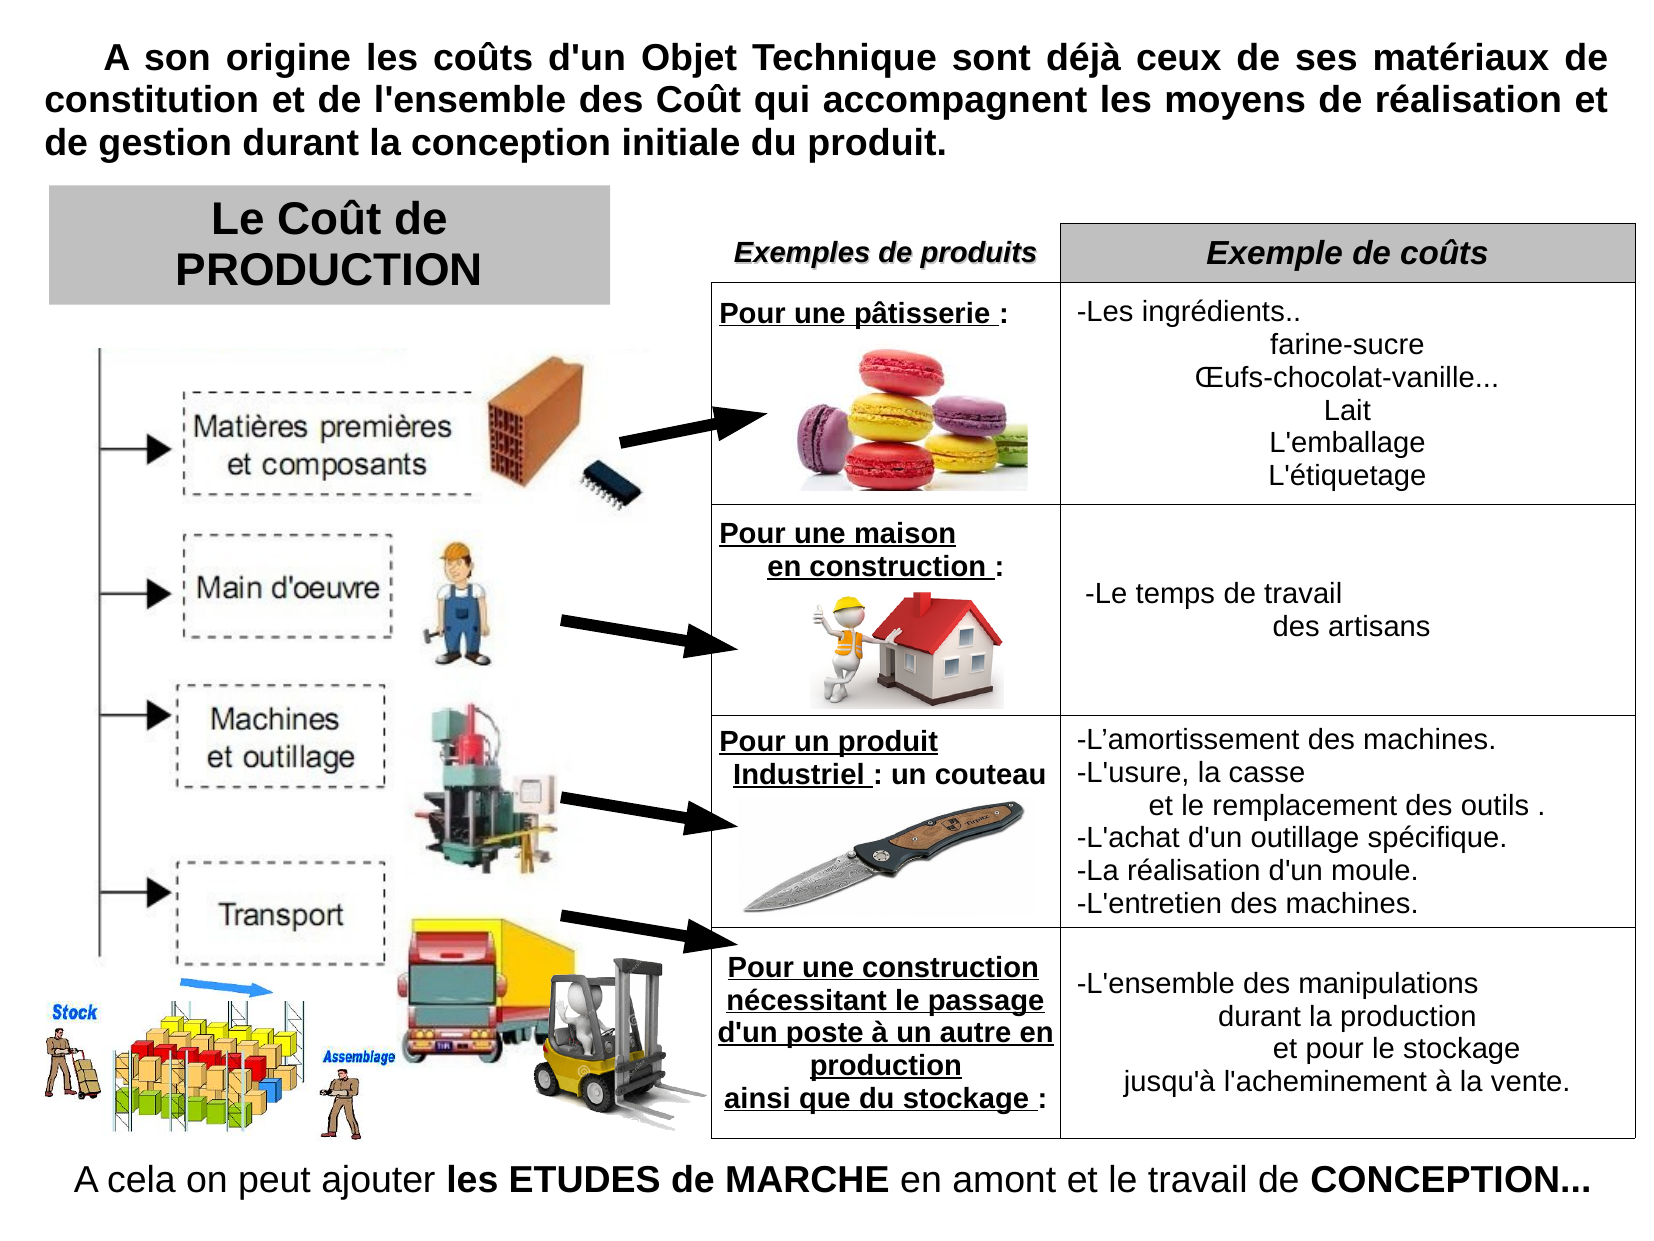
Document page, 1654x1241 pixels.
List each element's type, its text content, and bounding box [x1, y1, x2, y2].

table_cell -L'ensemble des manipulations durant la production et pour le stockage jusqu'à l'acheminement à la vente. [1061, 928, 1635, 1138]
table_header Exemples de produits [711, 223, 1060, 282]
picture [738, 797, 1034, 916]
table_header Exemple de coûts [1061, 224, 1635, 282]
text_box A cela on peut ajouter les ETUDES de MARCHE en amont et le travail de CONCEPTION... [59, 1151, 1625, 1210]
table_cell -Les ingrédients.. farine-sucre Œufs-chocolat-vanille... Lait L'emballage L'étiquetage [1061, 283, 1635, 504]
table_cell Pour une pâtisserie : [712, 283, 1060, 504]
picture [791, 342, 1028, 491]
table_cell -Le temps de travail des artisans [1061, 505, 1635, 715]
text_box Le Coût de PRODUCTION [49, 185, 611, 305]
table_cell Pour une maison en construction : [712, 505, 1060, 715]
table_cell -L’amortissement des machines. -L'usure, la casse et le remplacement des outils . -L'achat d'un outillage spécifique. -La réalisation d'un moule. -L'entretien des machines. [1061, 716, 1635, 927]
picture [41, 348, 709, 1143]
picture [810, 590, 1004, 709]
text_box A son origine les coûts d'un Objet Technique sont déjà ceux de ses matériaux de constitution et de l'ensemble des Coût qui accompagnent les moyens de réalisation et de gestion durant la conception initiale du produit. [29, 29, 1625, 175]
table_cell Pour un produit Industriel : un couteau [712, 716, 1060, 927]
table_cell Pour une construction nécessitant le passage d'un poste à un autre en production ainsi que du stockage : [712, 928, 1060, 1138]
